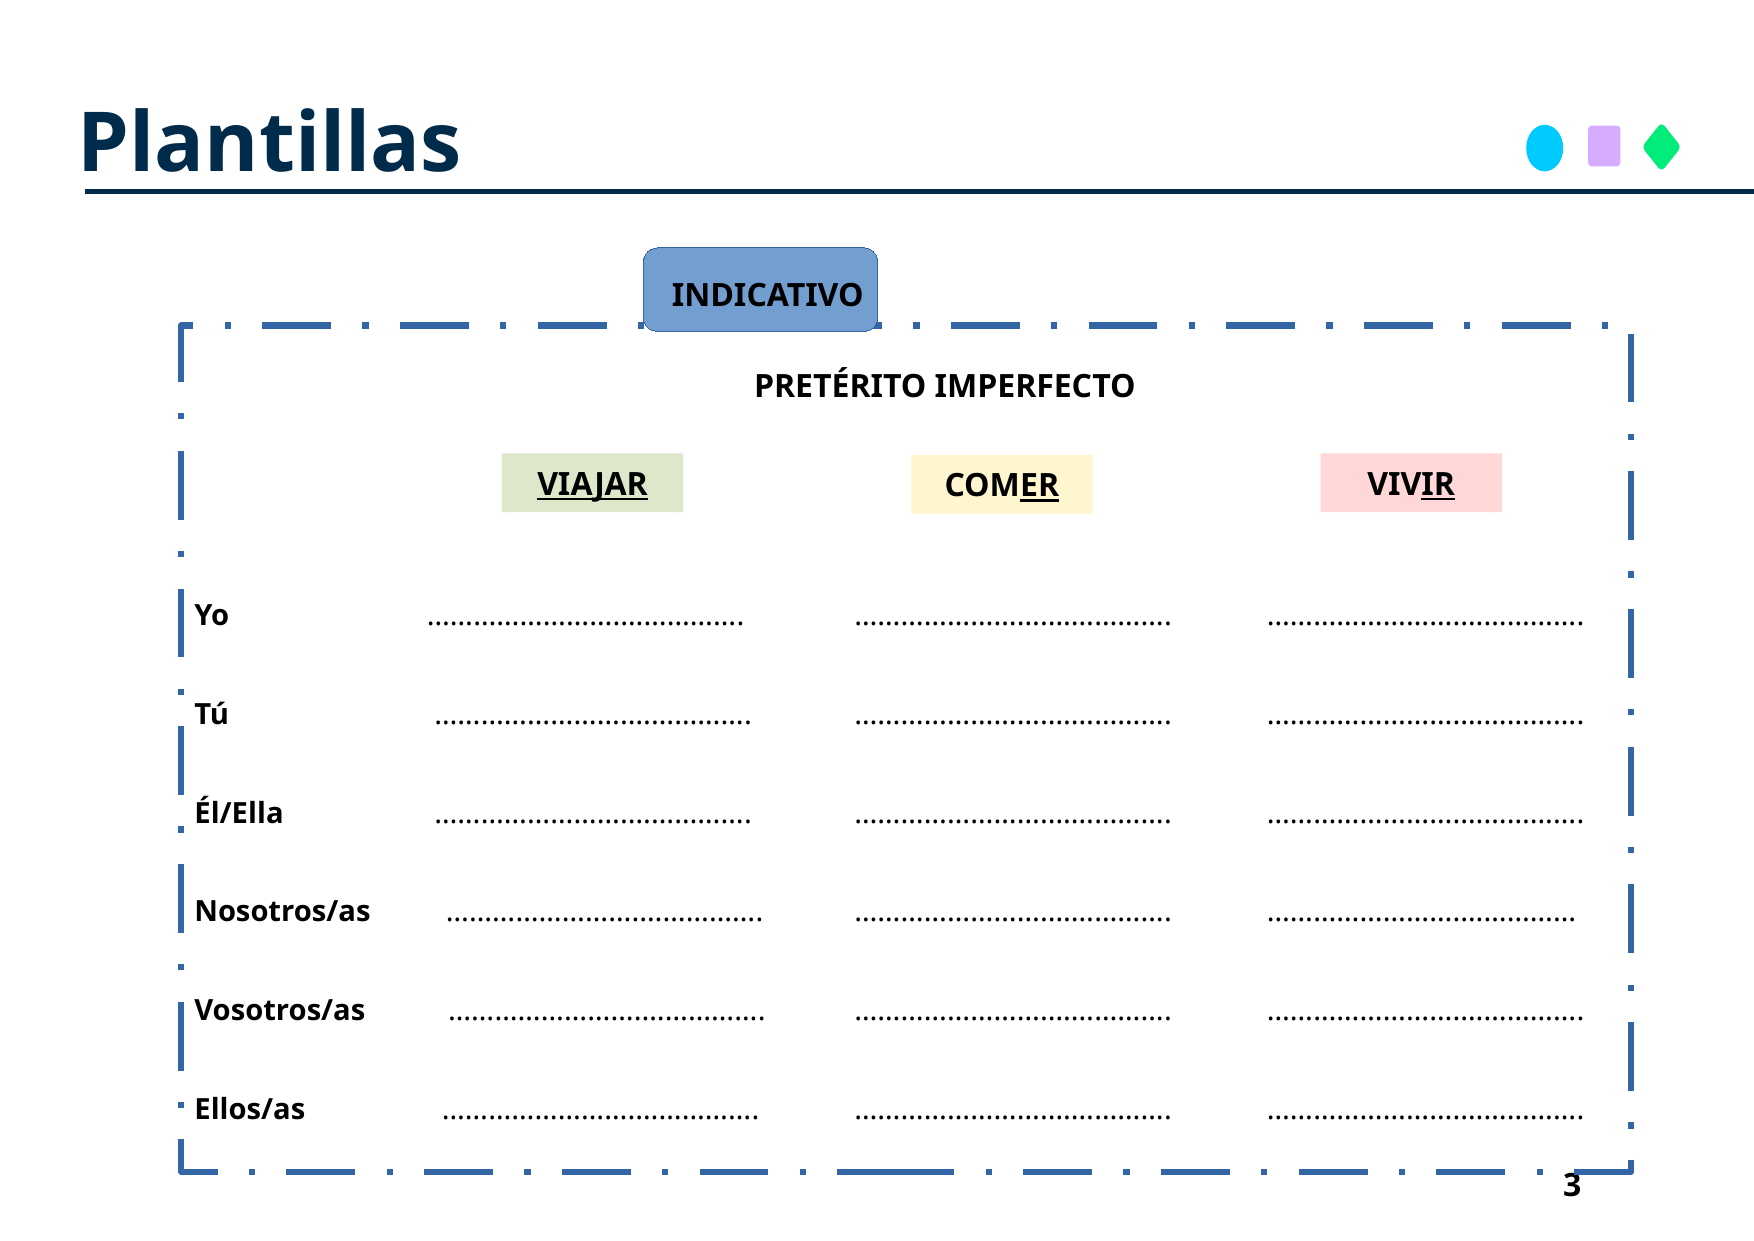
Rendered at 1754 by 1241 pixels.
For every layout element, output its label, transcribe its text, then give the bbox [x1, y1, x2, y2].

text_box Yo …………………….……………. …………………….……………. …………………….……………. Tú …………………….……………. …………………….……………. …………………….……………. Él/Ella …………………….……………. …………………….……………. …………………….……………. Nosotros/as …………………….……………. …………………….……………. …………………….…………… Vosotros/as …………………….……………. …………………….……………. …………………….……………. Ellos/as …………………….……………. …………………….……………. …………………….……………. [177, 550, 1625, 1172]
text_box VIVIR [1320, 455, 1502, 510]
text_box VIAJAR [501, 455, 684, 510]
title Plantillas [77, 32, 1408, 196]
text_box [181, 325, 1632, 1172]
text_box INDICATIVO [621, 254, 915, 333]
text_box COMER [911, 457, 1093, 512]
text_box PRETÉRITO IMPERFECTO [725, 339, 1166, 431]
text_box [645, 247, 876, 254]
